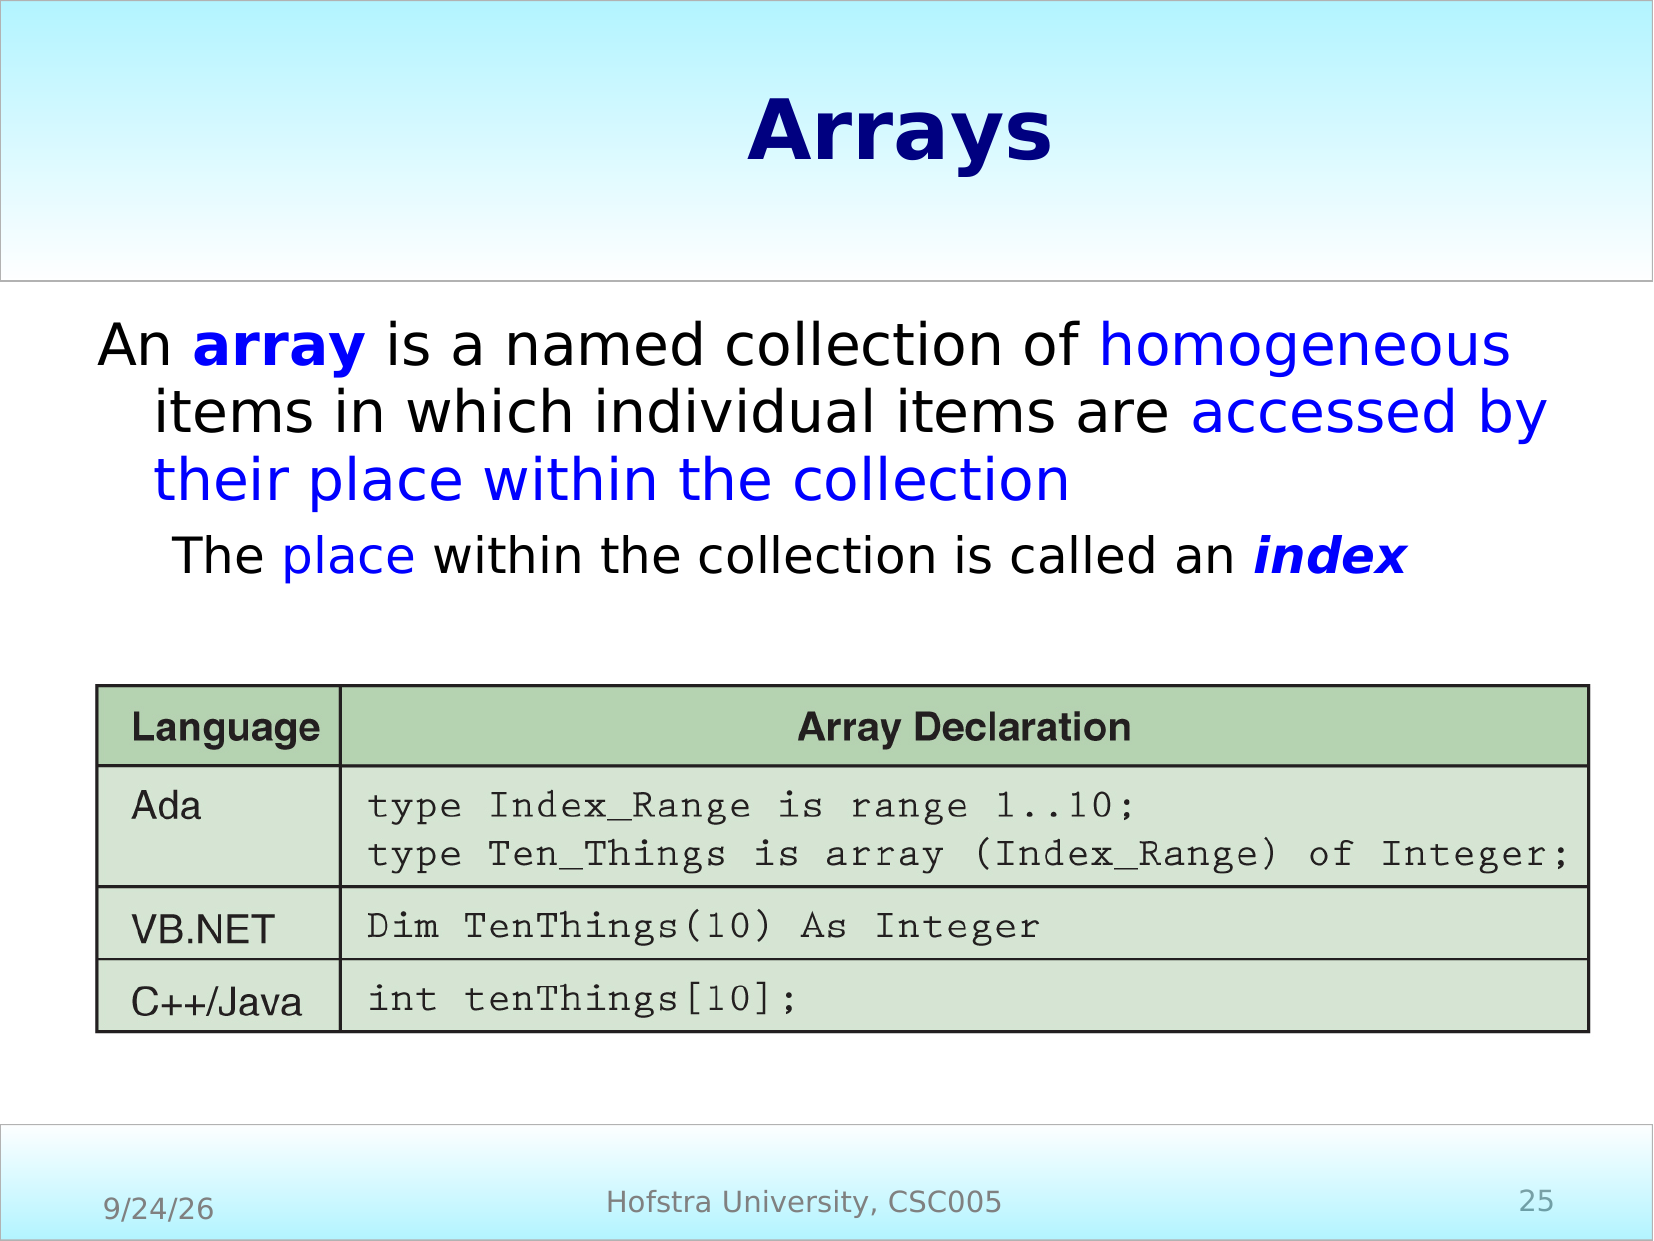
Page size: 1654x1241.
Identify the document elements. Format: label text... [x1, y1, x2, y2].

list An array is a named collection of homogeneous items in which individual items are accessed by their place within the collection The place within the collection is called an index [82, 1043, 1571, 1131]
title Arrays [247, 27, 1612, 235]
picture [82, 675, 1598, 1043]
list An array is a named collection of homogeneous items in which individual items are accessed by their place within the collection The place within the collection is called an index [82, 303, 1571, 675]
